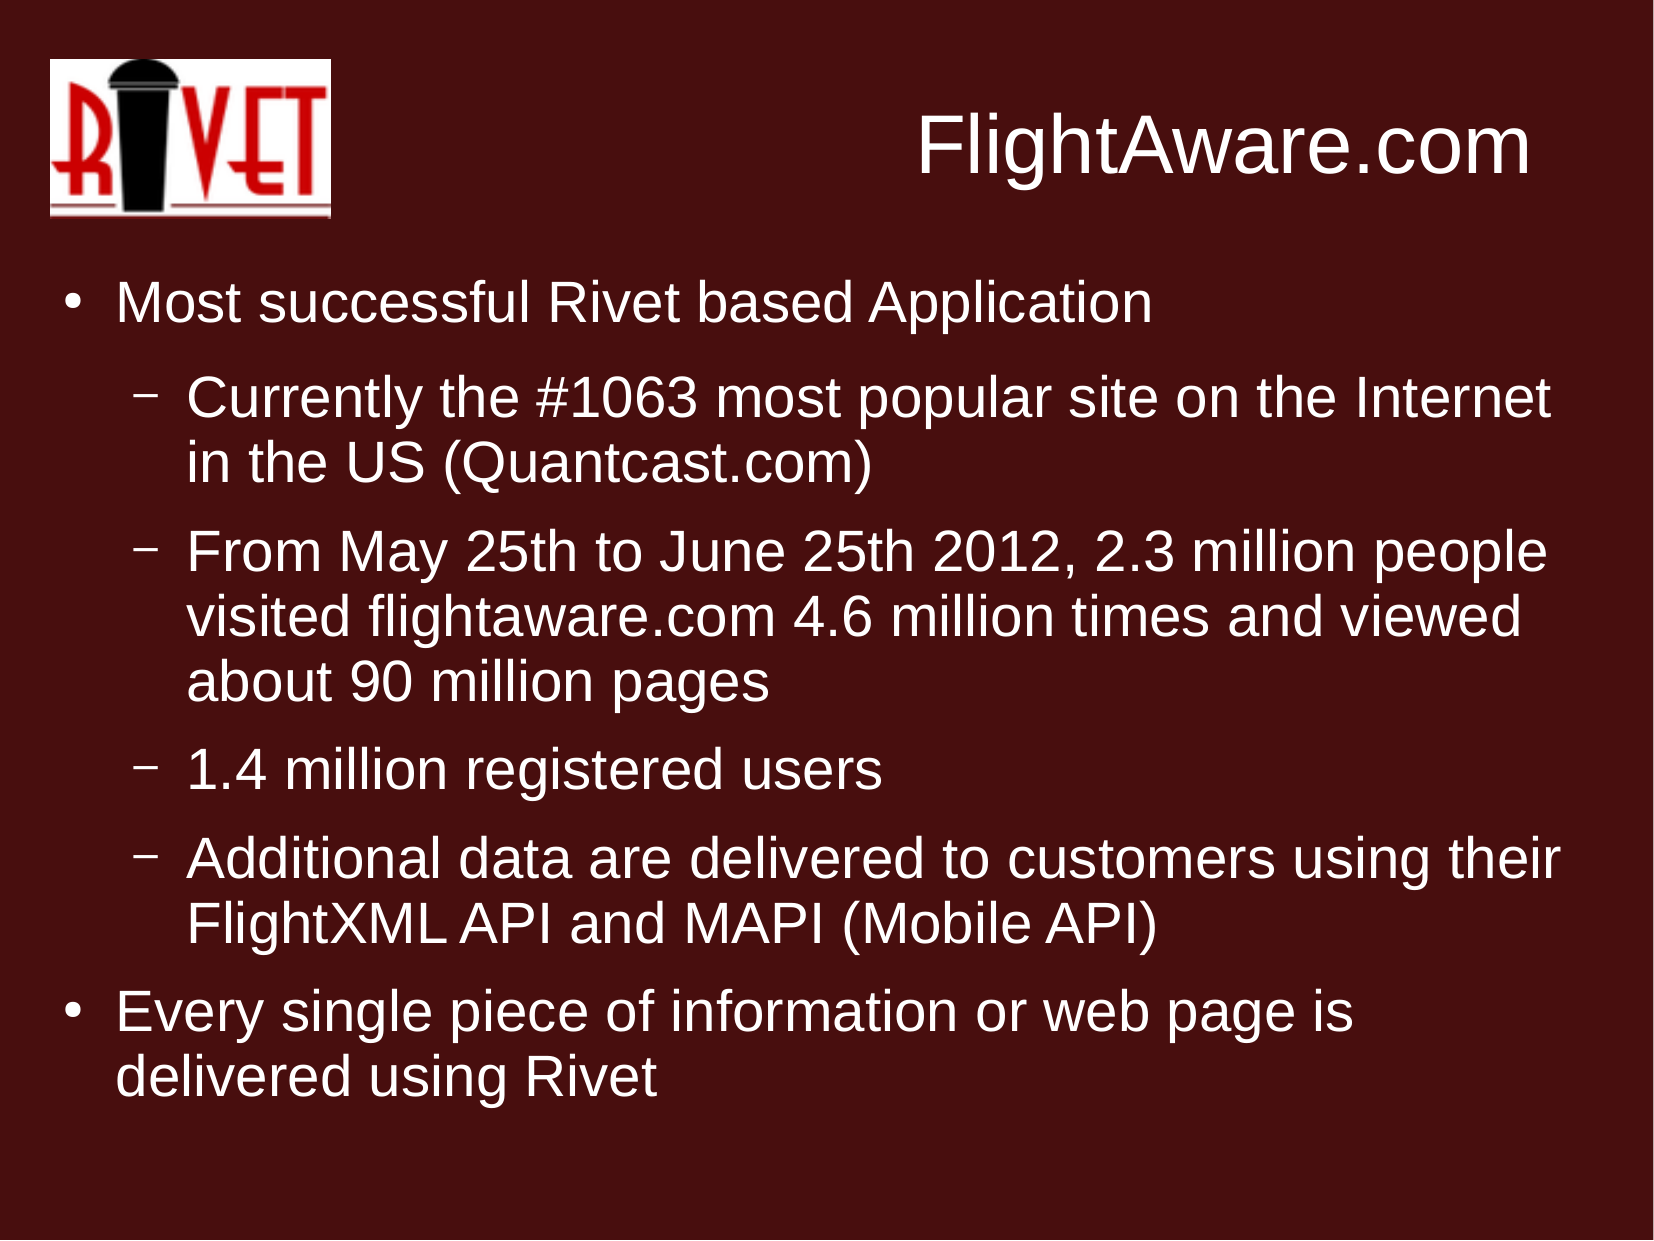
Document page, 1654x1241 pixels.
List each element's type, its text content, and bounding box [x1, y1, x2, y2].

title FlightAware.com [360, 49, 1591, 241]
picture [50, 59, 331, 219]
list Most successful Rivet based Application Currently the #1063 most popular site on the Internet in the US (Quantcast.com) From May 25th to June 25th 2012, 2.3 million people visited flightaware.com 4.6 million times and viewed about 90 million pages 1.4 million registered users Additional data are delivered to customers using their FlightXML API and MAPI (Mobile API) Every single piece of information or web page is delivered using Rivet [45, 270, 1591, 1216]
